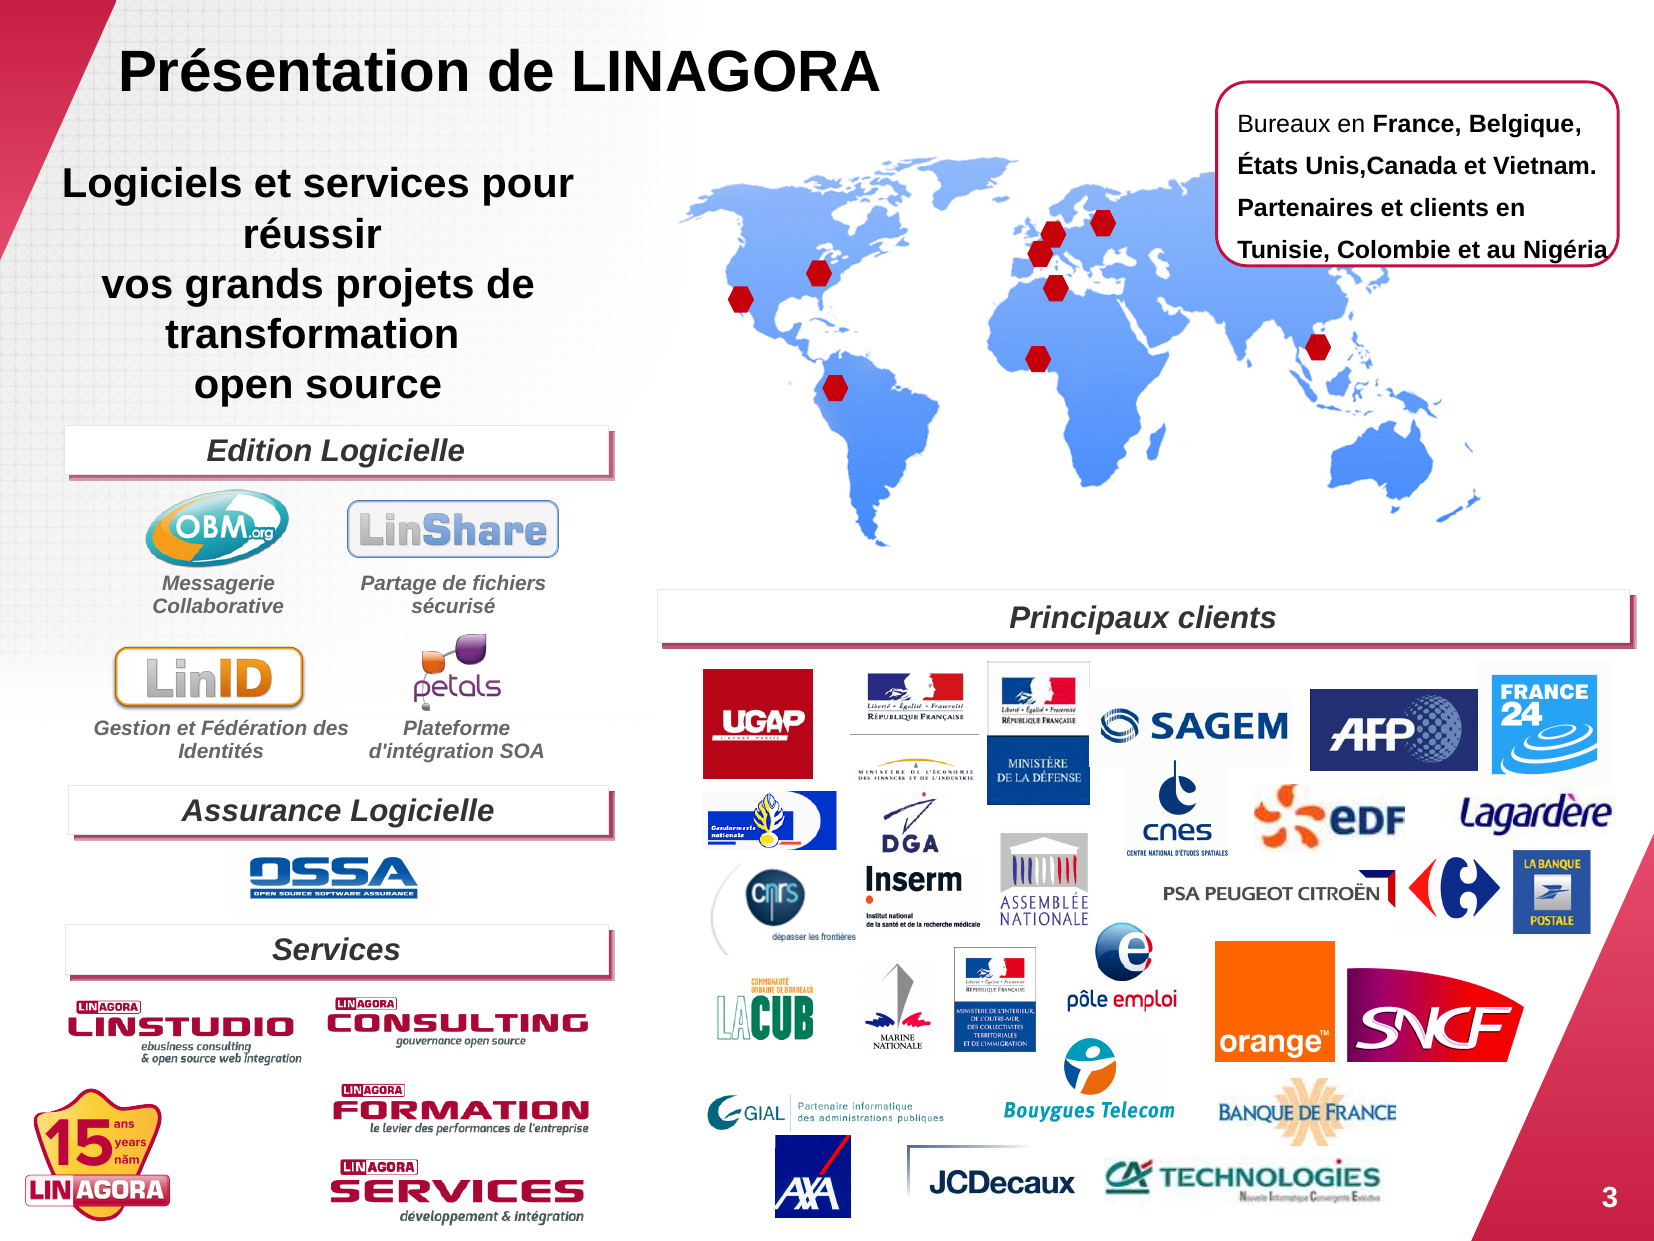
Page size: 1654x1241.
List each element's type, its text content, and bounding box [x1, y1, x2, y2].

text_box [1228, 81, 1606, 88]
text_box [1224, 256, 1610, 266]
text_box [1025, 346, 1052, 373]
picture [703, 791, 840, 851]
picture [850, 661, 979, 855]
picture [862, 861, 984, 932]
text_box Partage de fichiers sécurisé [333, 564, 574, 629]
text_box Assurance Logicielle [68, 785, 609, 835]
text_box Plateforme d'intégration SOA [340, 708, 574, 774]
text_box Gestion et Fédération des Identités [76, 709, 340, 774]
text_box Messagerie Collaborative [111, 564, 325, 630]
picture [862, 960, 934, 1052]
text_box Bureaux en France, Belgique, États Unis,Canada et Vietnam. Partenaires et clients en Tunisie, Colombie et au Nigéria [1222, 88, 1625, 256]
text_box [822, 375, 849, 402]
picture [230, 838, 434, 916]
picture [703, 975, 822, 1048]
picture [907, 1145, 1075, 1216]
text_box [1090, 210, 1117, 237]
picture [954, 947, 1174, 1123]
text_box Edition Logicielle [64, 425, 609, 475]
title Présentation de LINAGORA [118, 21, 1388, 121]
text_box [1042, 275, 1069, 302]
picture [0, 0, 1489, 782]
picture [703, 862, 860, 955]
picture [1219, 1078, 1396, 1146]
text_box Principaux clients [657, 589, 1630, 643]
text_box Logiciels et services pour réussir vos grands projets de transformation open source [39, 148, 597, 415]
text_box [805, 260, 833, 287]
text_box [727, 286, 754, 313]
text_box [1027, 221, 1067, 267]
picture [987, 661, 1619, 1062]
text_box [1305, 334, 1332, 361]
picture [703, 1090, 954, 1218]
text_box Services [65, 924, 609, 975]
picture [47, 986, 609, 1235]
picture [23, 1080, 172, 1229]
text_box [1216, 95, 1222, 253]
picture [1104, 1157, 1384, 1205]
